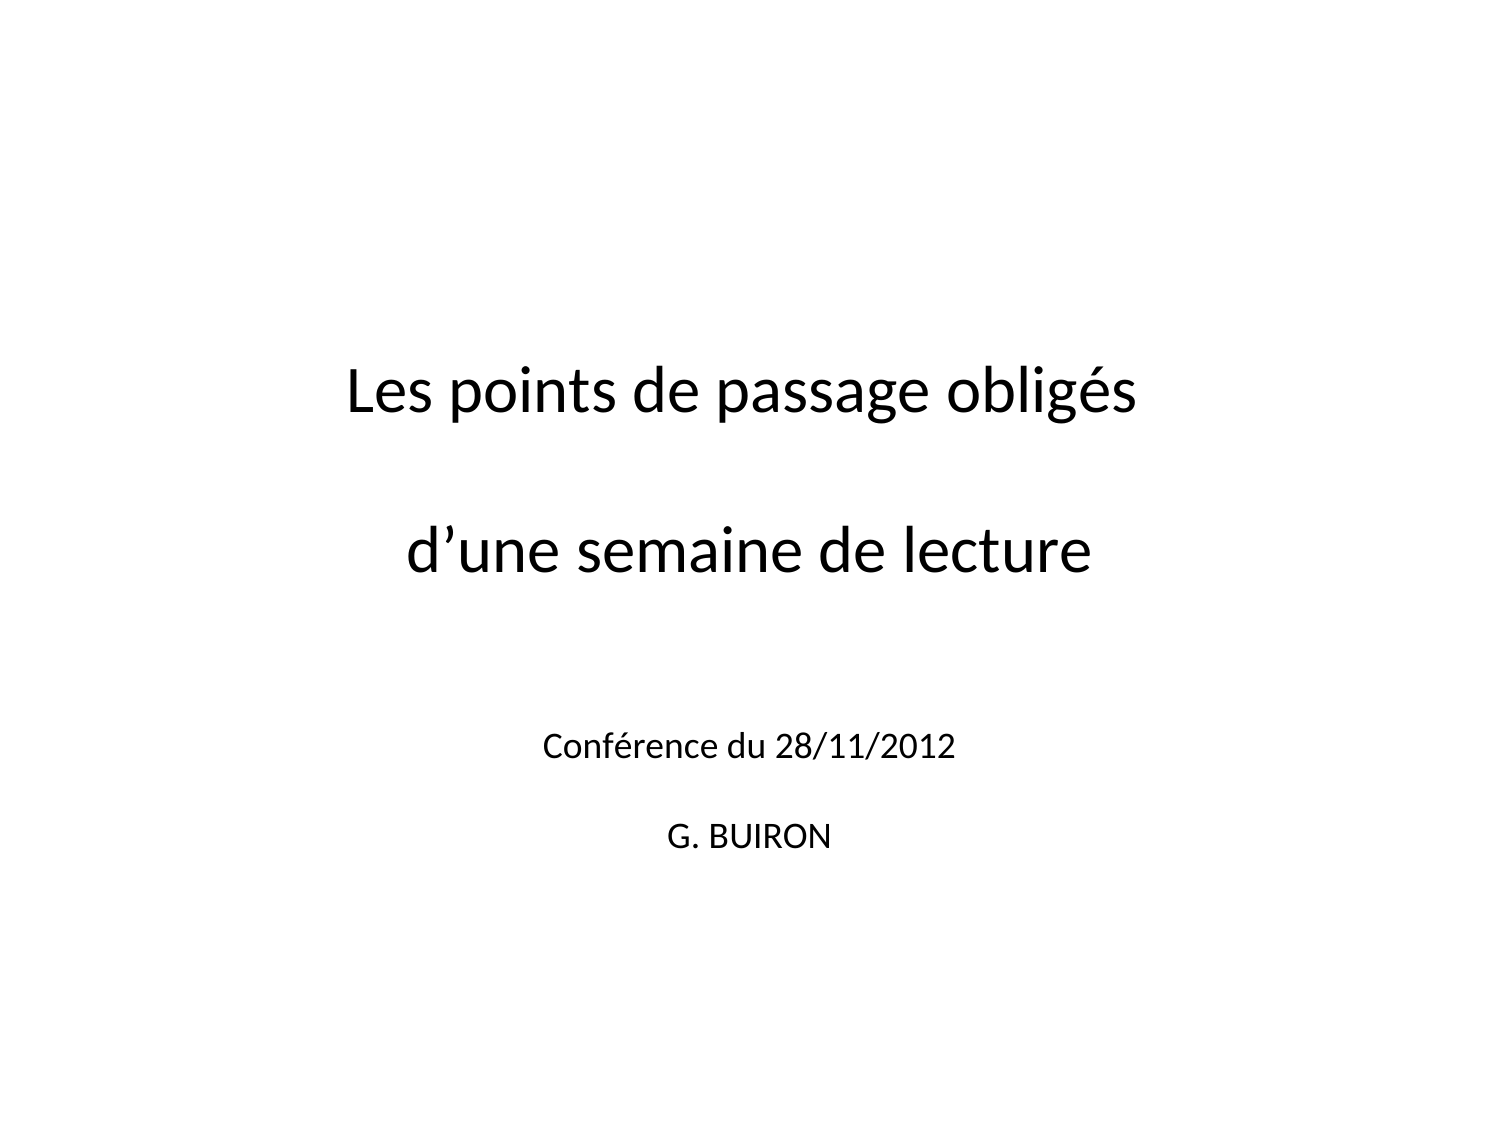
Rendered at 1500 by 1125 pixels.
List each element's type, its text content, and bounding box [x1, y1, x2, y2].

text_box Les points de passage obligés d’une semaine de lecture Conférence du 28/11/2012 G. BUIRON [300, 337, 1199, 864]
